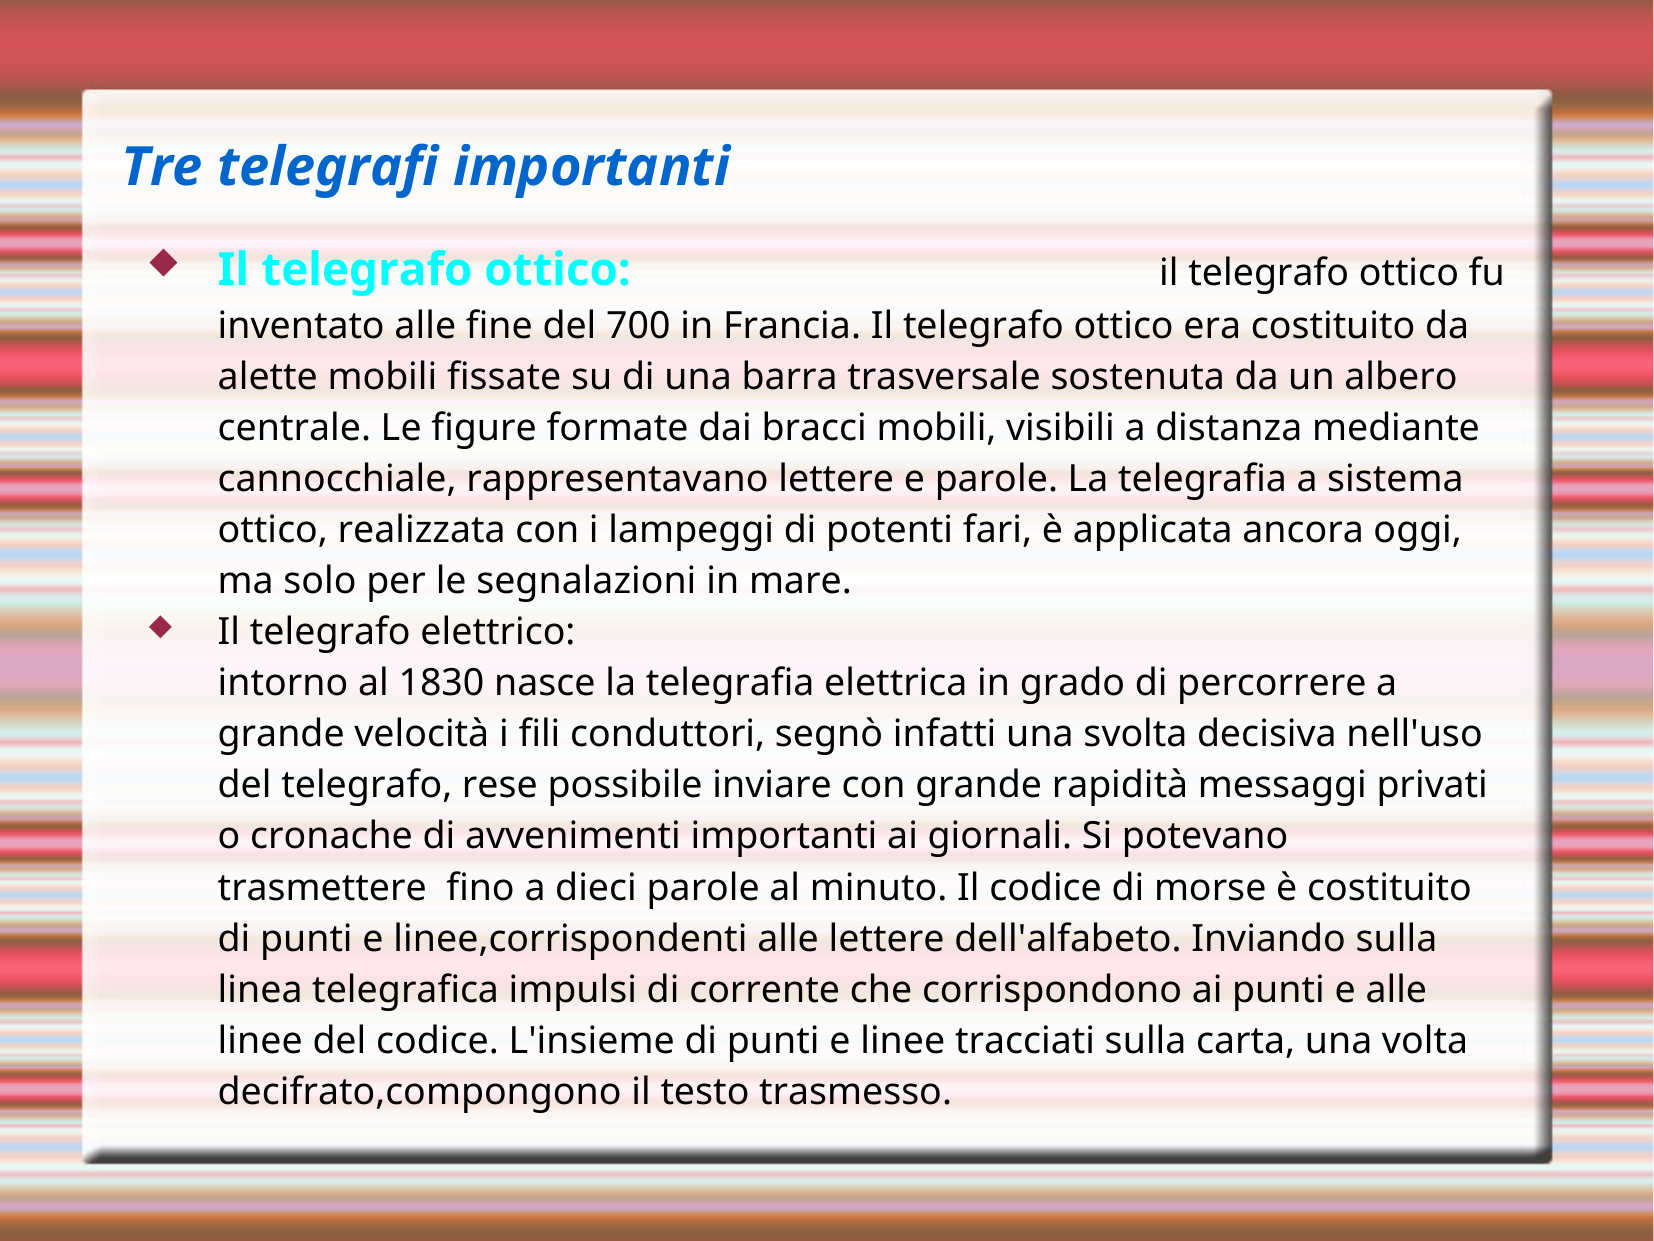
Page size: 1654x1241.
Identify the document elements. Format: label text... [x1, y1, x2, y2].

list Il telegrafo ottico: il telegrafo ottico fu inventato alle fine del 700 in Francia. Il telegrafo ottico era costituito da alette mobili fissate su di una barra trasversale sostenuta da un albero centrale. Le figure formate dai bracci mobili, visibili a distanza mediante cannocchiale, rappresentavano lettere e parole. La telegrafia a sistema ottico, realizzata con i lampeggi di potenti fari, è applicata ancora oggi, ma solo per le segnalazioni in mare. Il telegrafo elettrico: intorno al 1830 nasce la telegrafia elettrica in grado di percorrere a grande velocità i fili conduttori, segnò infatti una svolta decisiva nell'uso del telegrafo, rese possibile inviare con grande rapidità messaggi privati o cronache di avvenimenti importanti ai giornali. Si potevano trasmettere fino a dieci parole al minuto. Il codice di morse è costituito di punti e linee,corrispondenti alle lettere dell'alfabeto. Inviando sulla linea telegrafica impulsi di corrente che corrispondono ai punti e alle linee del codice. L'insieme di punti e linee tracciati sulla carta, una volta decifrato,compongono il testo trasmesso. [134, 236, 1506, 1141]
picture [0, 0, 1654, 1241]
title Tre telegrafi importanti [121, 122, 1536, 207]
